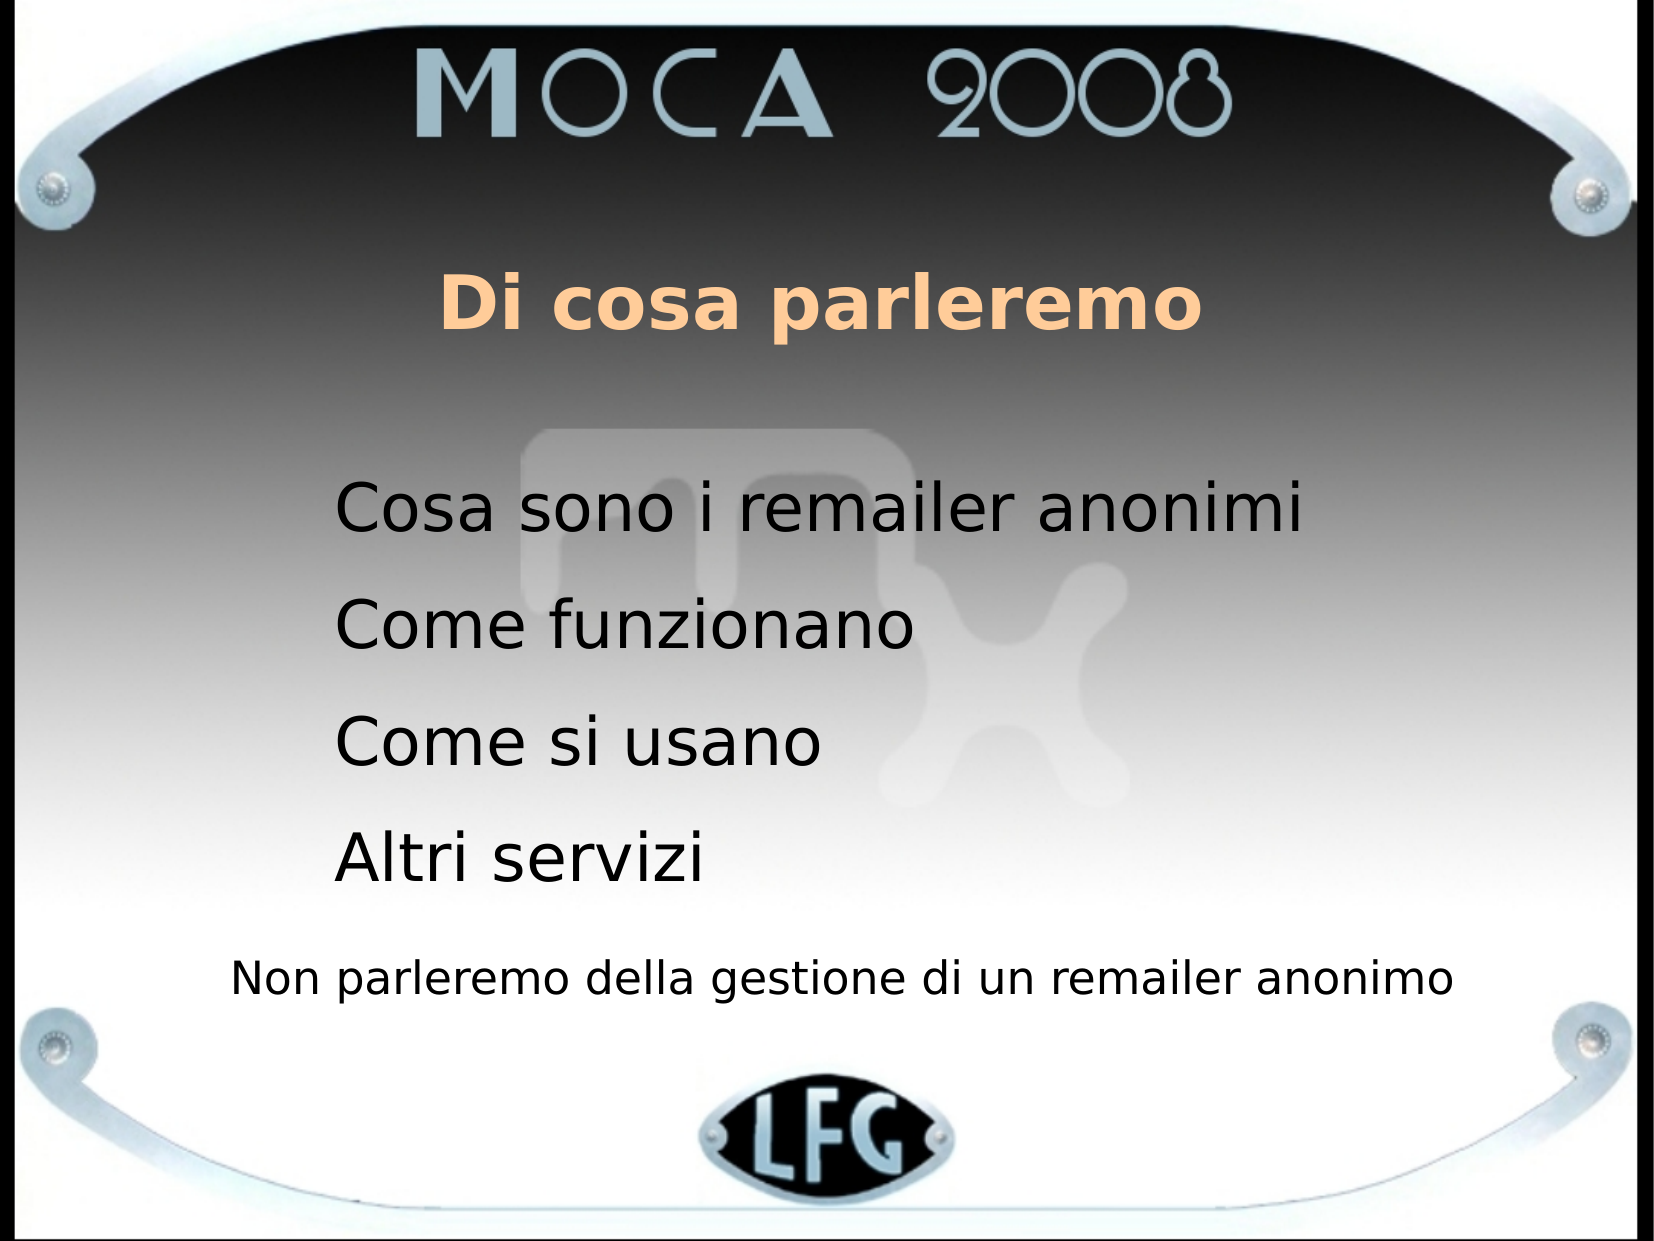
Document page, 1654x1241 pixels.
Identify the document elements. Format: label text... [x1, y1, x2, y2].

subtitle Cosa sono i remailer anonimi Come funzionano Come si usano Altri servizi [312, 413, 1341, 916]
title Di cosa parleremo [76, 200, 1565, 408]
text_box Non parleremo della gestione di un remailer anonimo [214, 944, 1471, 1013]
picture [0, 0, 1654, 1241]
